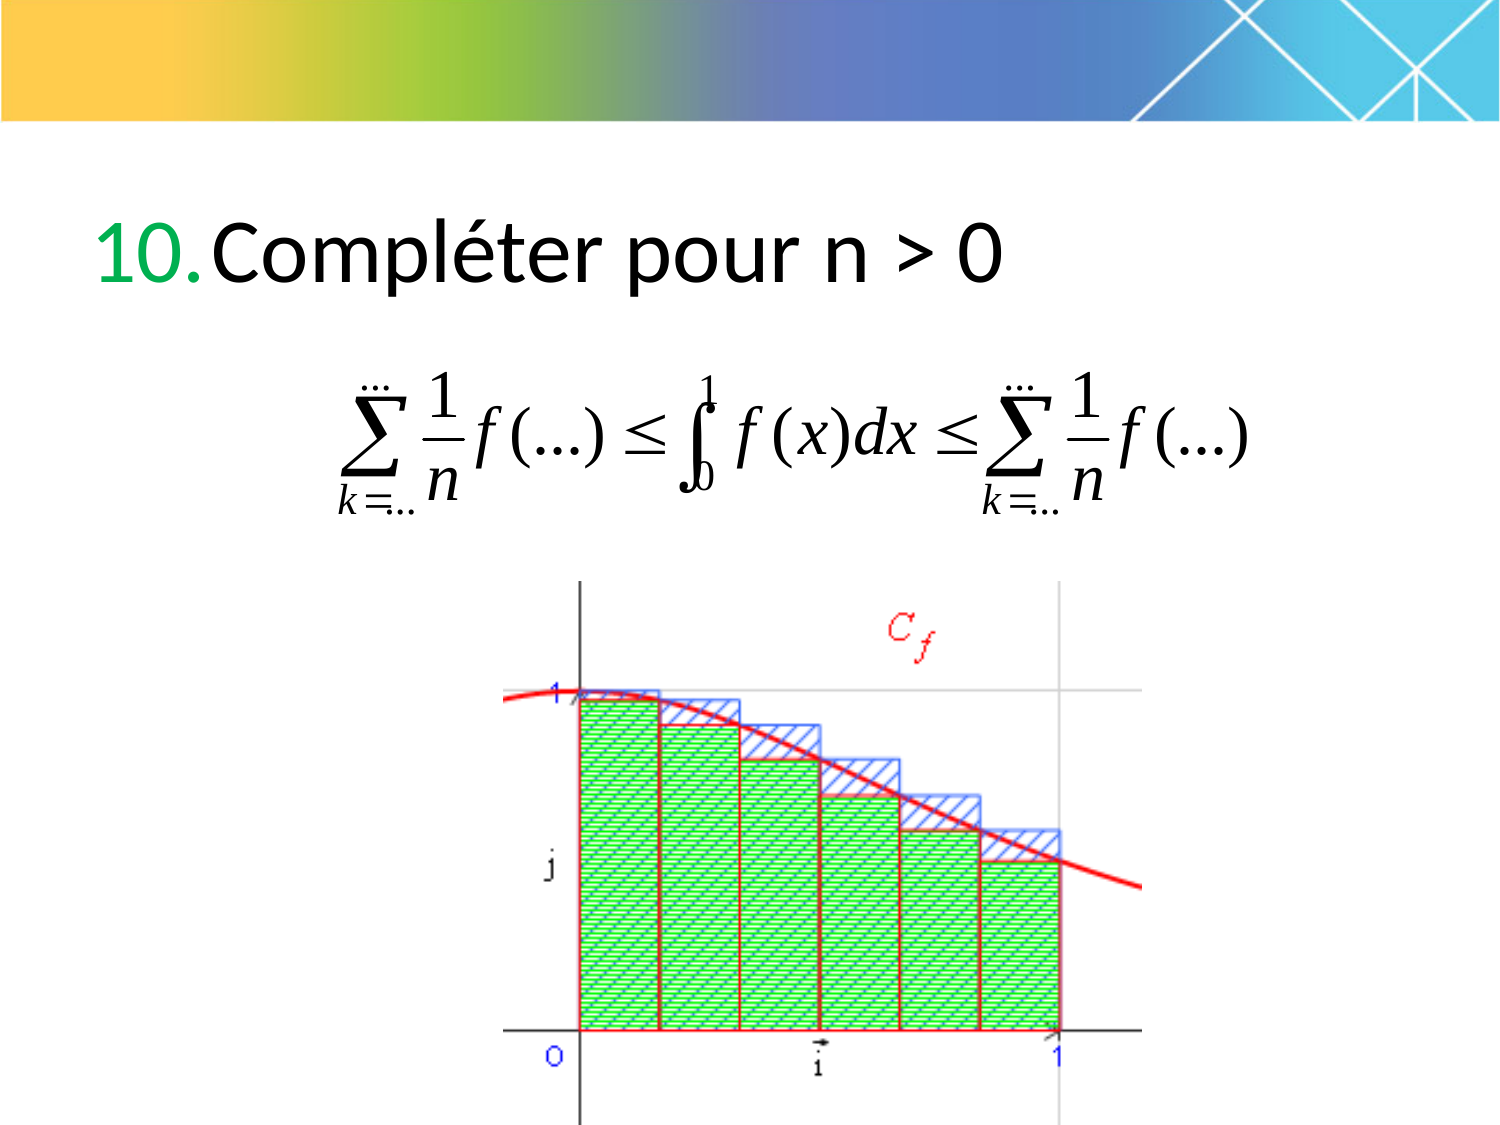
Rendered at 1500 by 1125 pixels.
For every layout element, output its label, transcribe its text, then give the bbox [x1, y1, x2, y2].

title Compléter pour n > 0 [75, 164, 1500, 329]
chart [328, 351, 1261, 528]
picture [0, 0, 1500, 123]
picture [503, 581, 1142, 1125]
